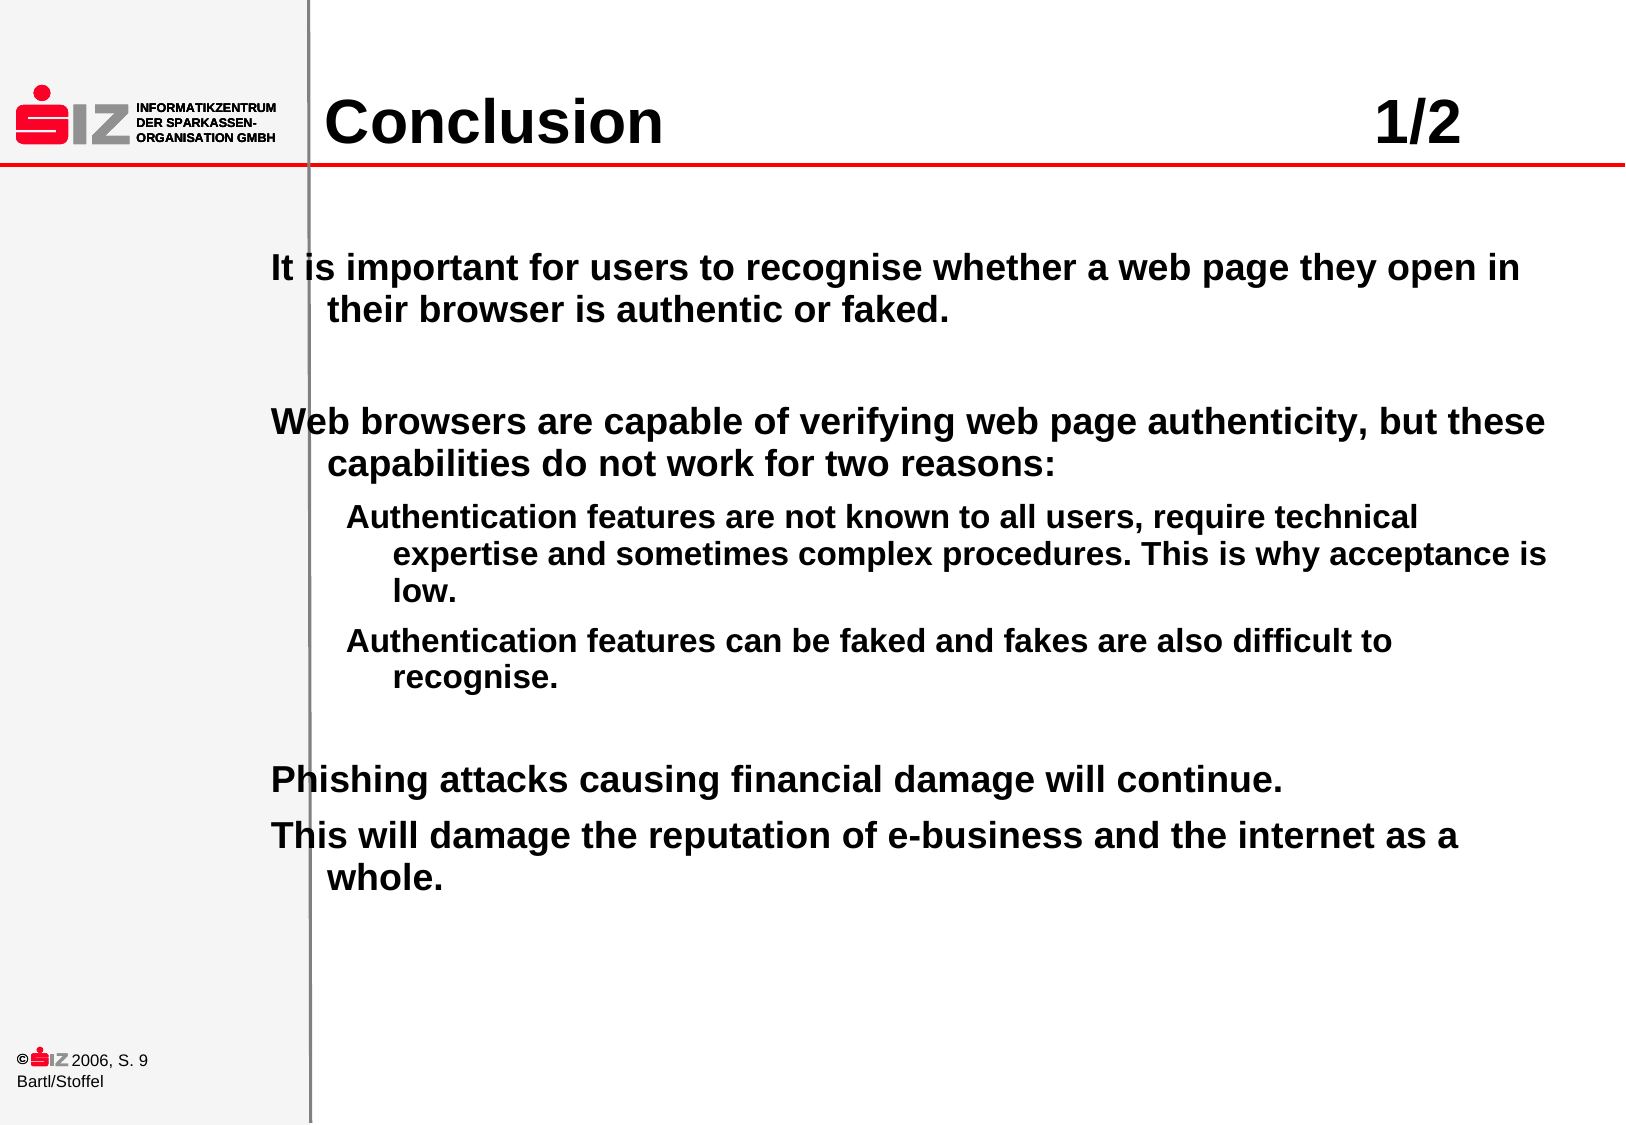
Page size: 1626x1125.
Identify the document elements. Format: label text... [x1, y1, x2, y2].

title Conclusion 1/2 [319, 91, 1558, 156]
list It is important for users to recognise whether a web page they open in their browser is authentic or faked. Web browsers are capable of verifying web page authenticity, but these capabilities do not work for two reasons: Authentication features are not known to all users, require technical expertise and sometimes complex procedures. This is why acceptance is low. Authentication features can be faked and fakes are also difficult to recognise. Phishing attacks causing financial damage will continue. This will damage the reputation of e-business and the internet as a whole. [270, 190, 1559, 943]
